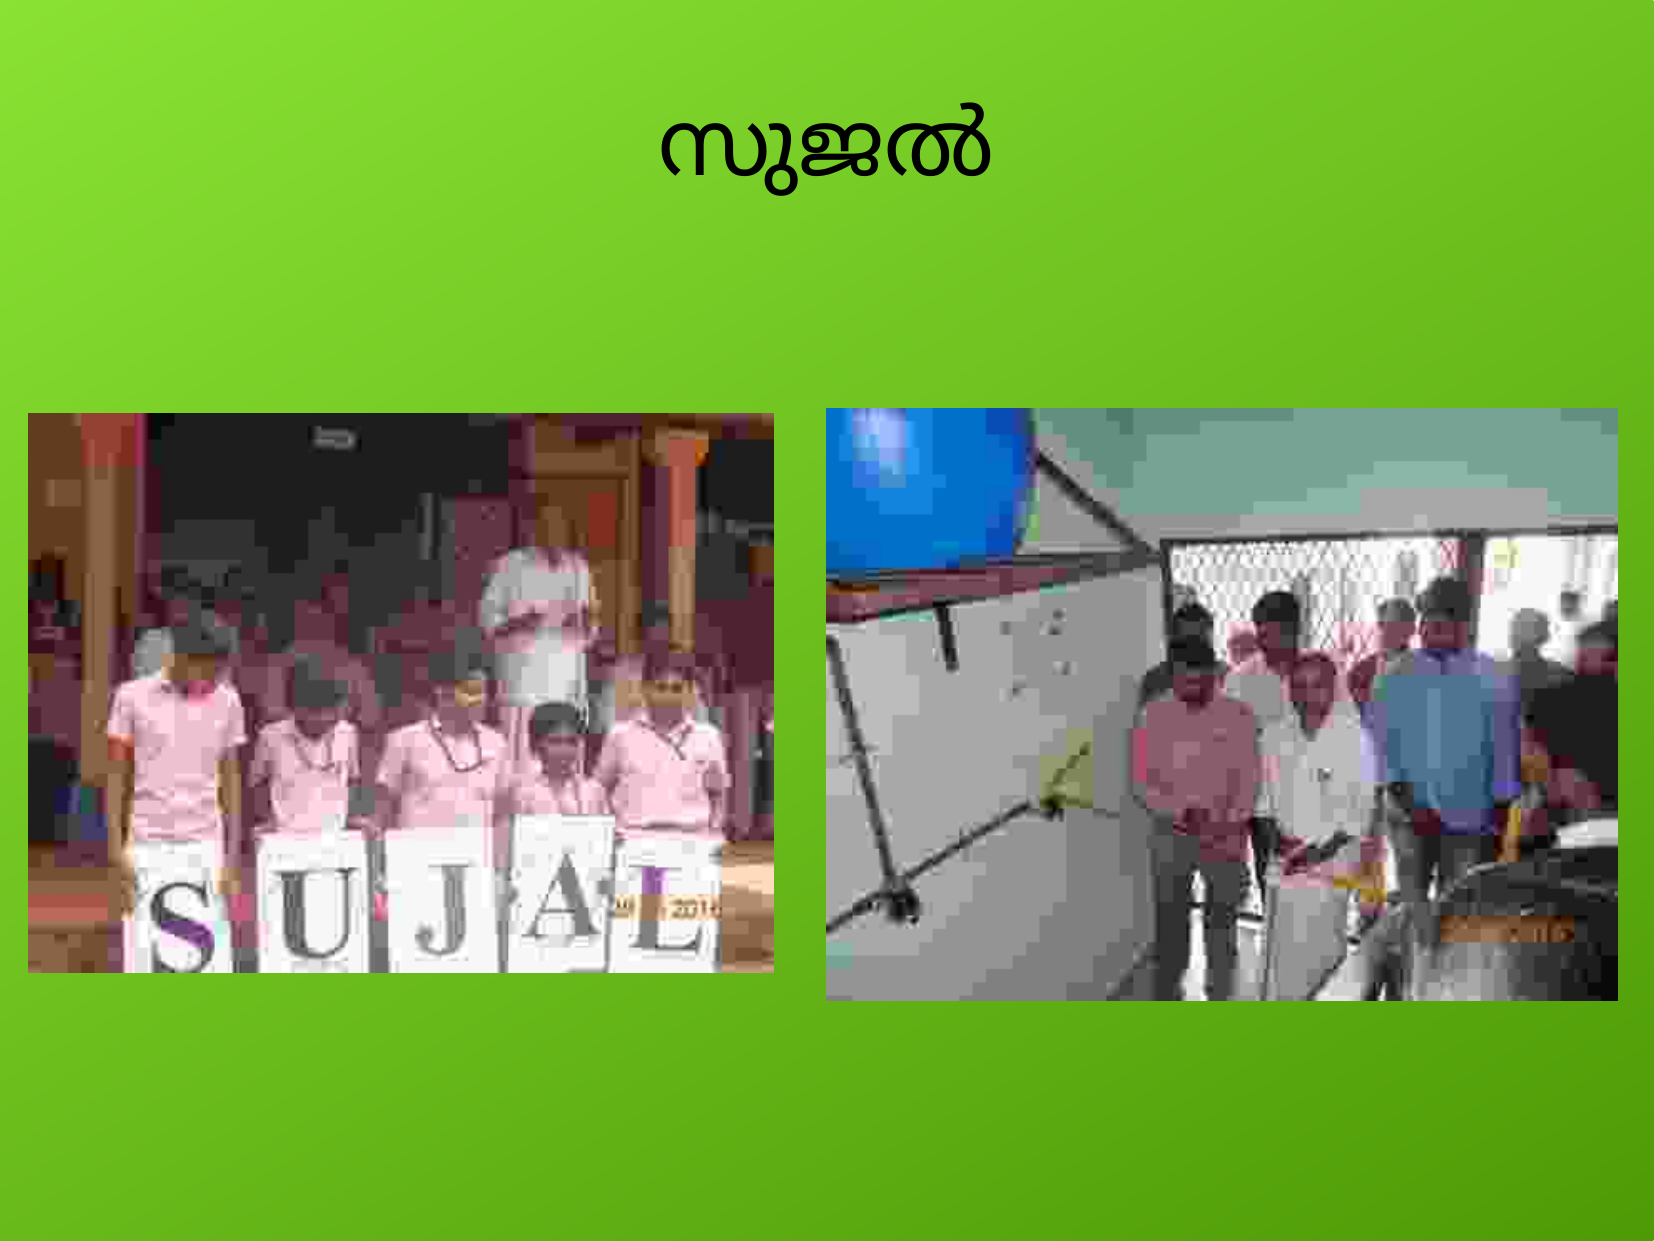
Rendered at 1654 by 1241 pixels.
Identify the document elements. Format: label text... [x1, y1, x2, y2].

picture [28, 413, 774, 973]
title സുജല്‍ [82, 49, 1571, 257]
picture [826, 408, 1618, 1001]
